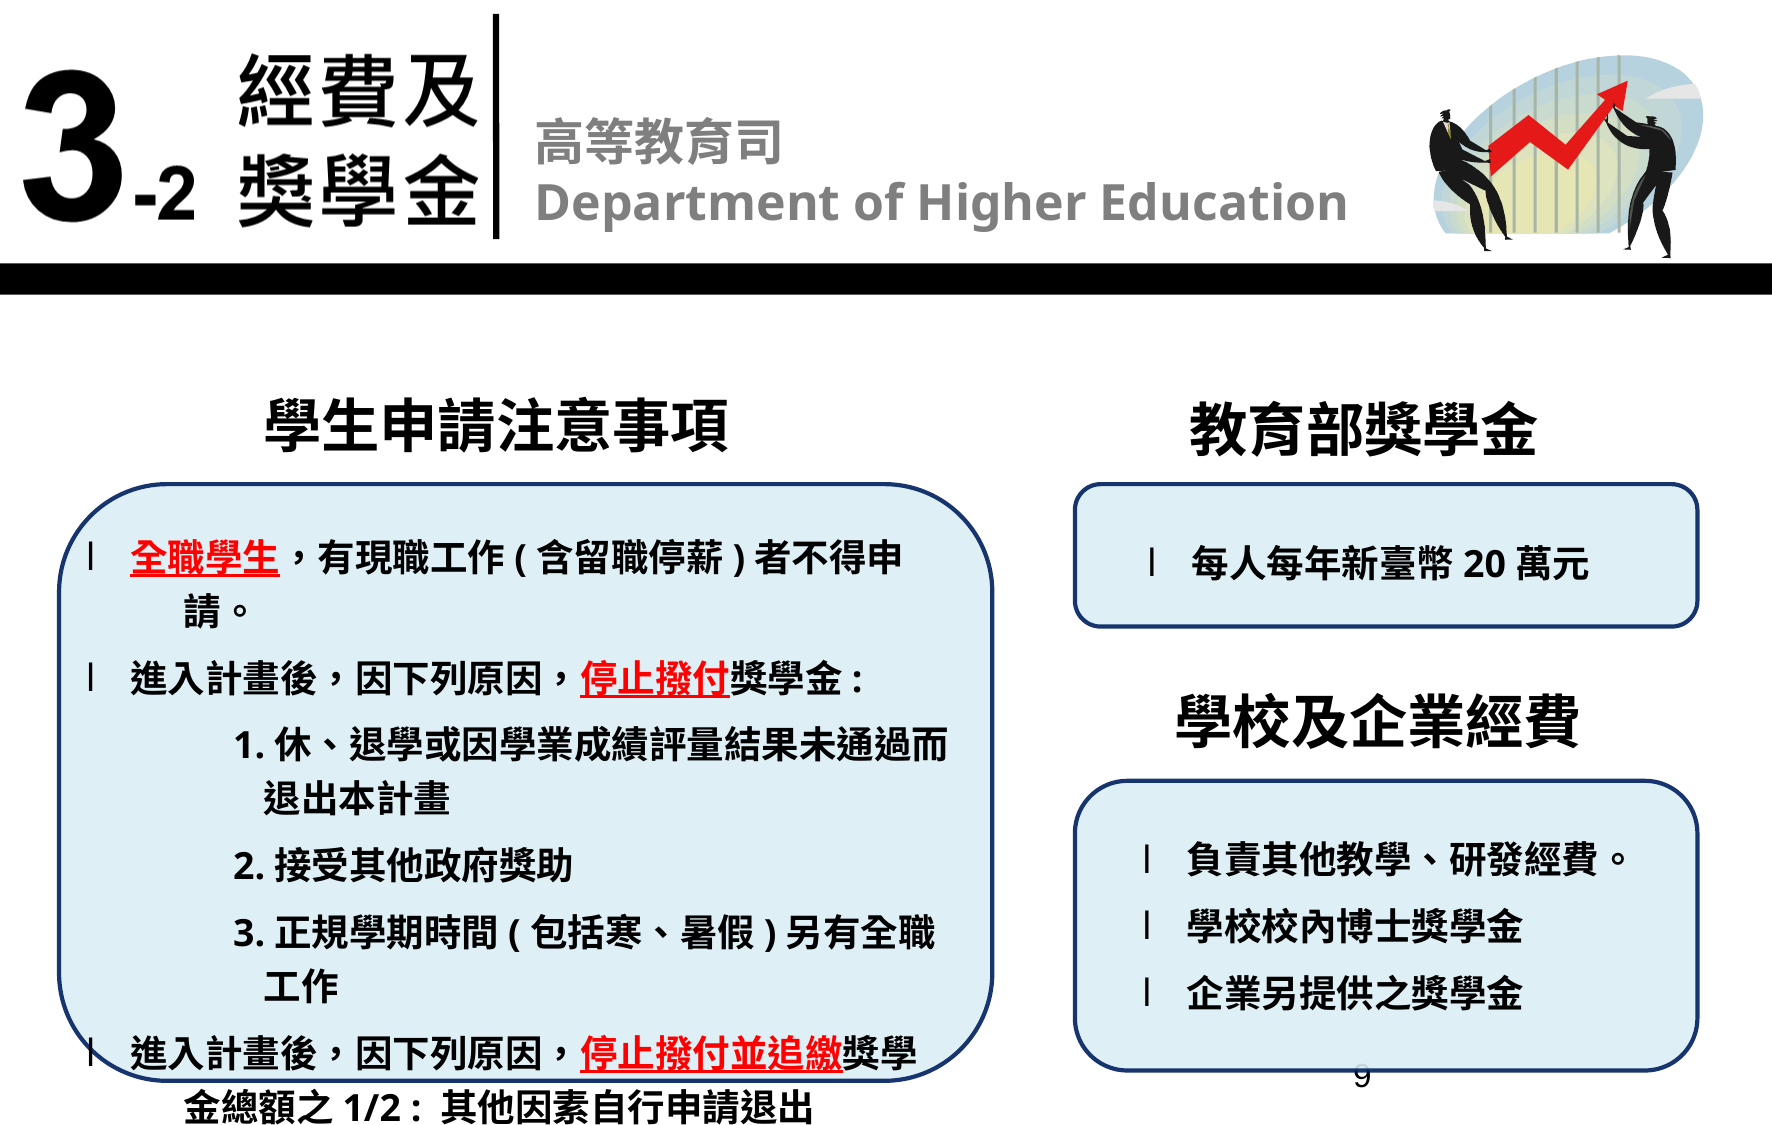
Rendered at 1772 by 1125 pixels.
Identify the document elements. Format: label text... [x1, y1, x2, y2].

text_box [1074, 780, 1698, 1071]
text_box [969, 525, 993, 1040]
picture [0, 0, 508, 393]
text_box [1074, 484, 1698, 627]
picture [1429, 54, 1704, 259]
text_box 9 [1338, 1046, 1752, 1125]
text_box 每人每年新臺幣20萬元 [1132, 523, 1687, 592]
text_box 教育部獎學金 [1110, 397, 1619, 472]
text_box [89, 484, 962, 517]
text_box 全職學生，有現職工作(含留職停薪)者不得申請。 進入計畫後，因下列原因，停止撥付獎學金: 1.休、退學或因學業成績評量結果未通過而退出本計畫 2.接受其他政府獎助 3.正規學期時間(包括寒、暑假)另有全職工作 進入計畫後，因下列原因，停止撥付並追繳獎學金總額之1/2 : 其他因素自行申請退出 [71, 517, 969, 1125]
text_box 學校及企業經費 [1124, 689, 1633, 764]
text_box 學生申請注意事項 [242, 393, 751, 468]
text_box [59, 542, 71, 1023]
text_box 高等教育司 Department of Higher Education [520, 103, 1406, 238]
text_box 負責其他教學、研發經費。 學校校內博士獎學金 企業另提供之獎學金 [1127, 820, 1682, 1022]
